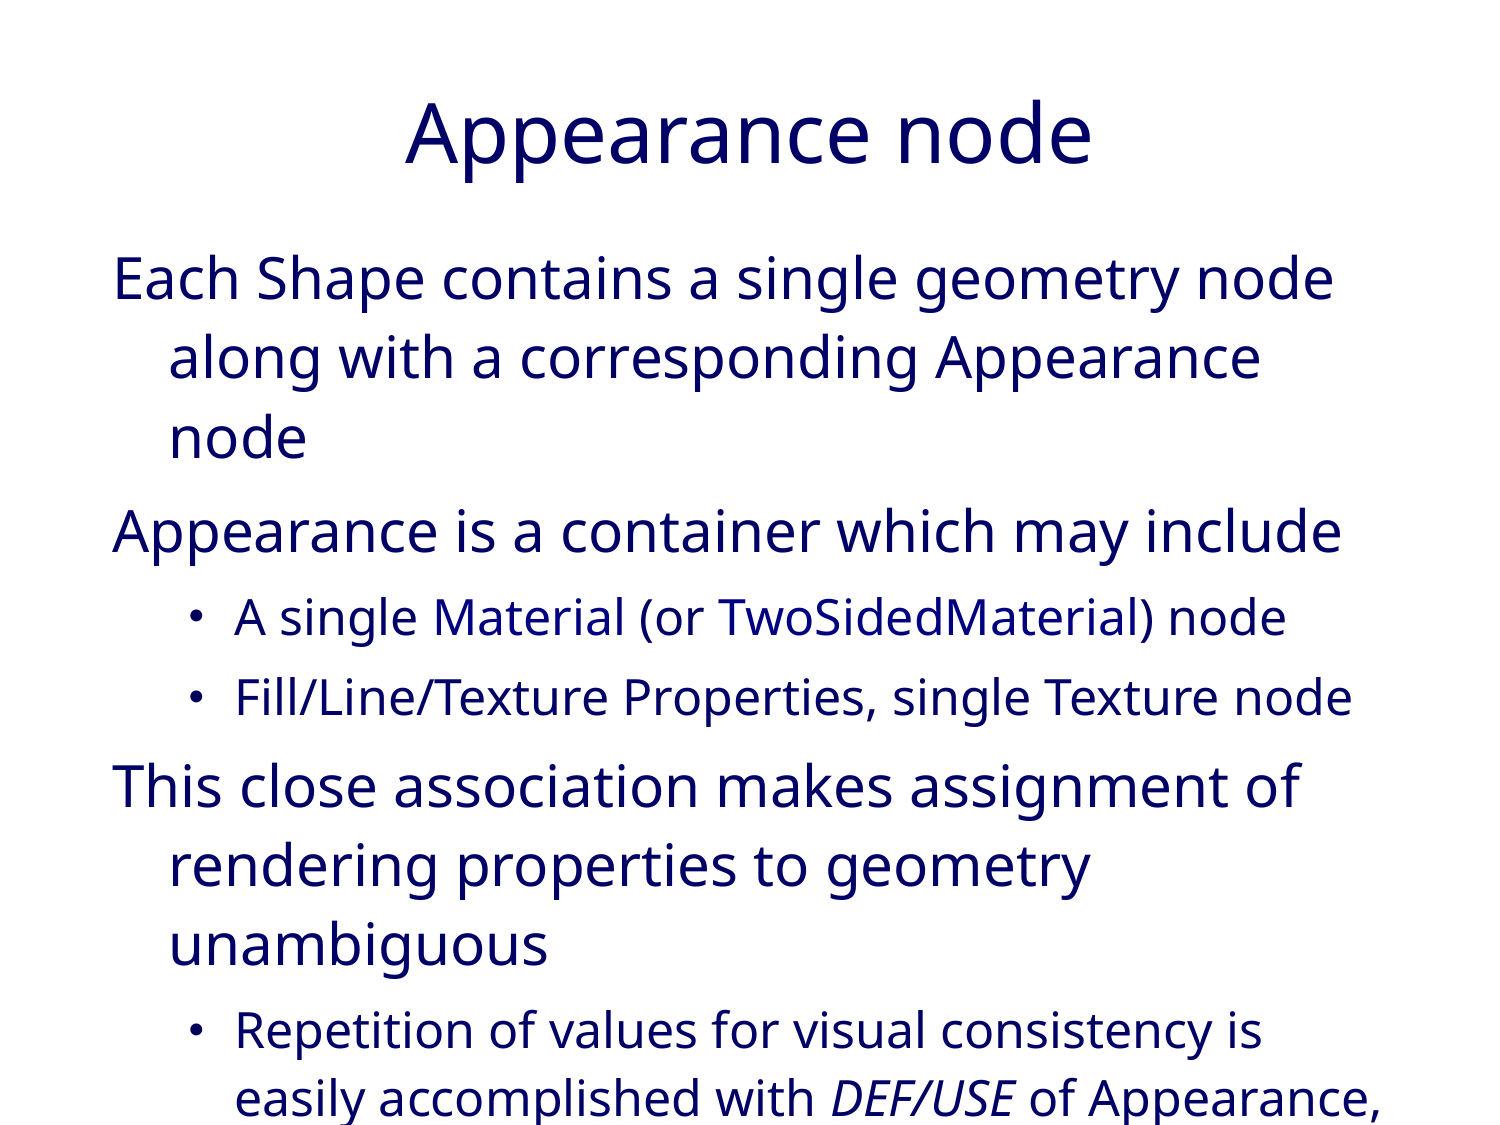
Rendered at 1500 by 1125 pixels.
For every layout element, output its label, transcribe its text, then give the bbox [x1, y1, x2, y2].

list Each Shape contains a single geometry node along with a corresponding Appearance node Appearance is a container which may include A single Material (or TwoSidedMaterial) node Fill/Line/Texture Properties, single Texture node This close association makes assignment of rendering properties to geometry unambiguous Repetition of values for visual consistency is easily accomplished with DEF/USE of Appearance, Material, Texture node, etc. Clear naming helps, for example <Appearance USE='FoggyGlassAppearance'/> [112, 237, 1388, 1091]
title Appearance node [112, 37, 1388, 226]
